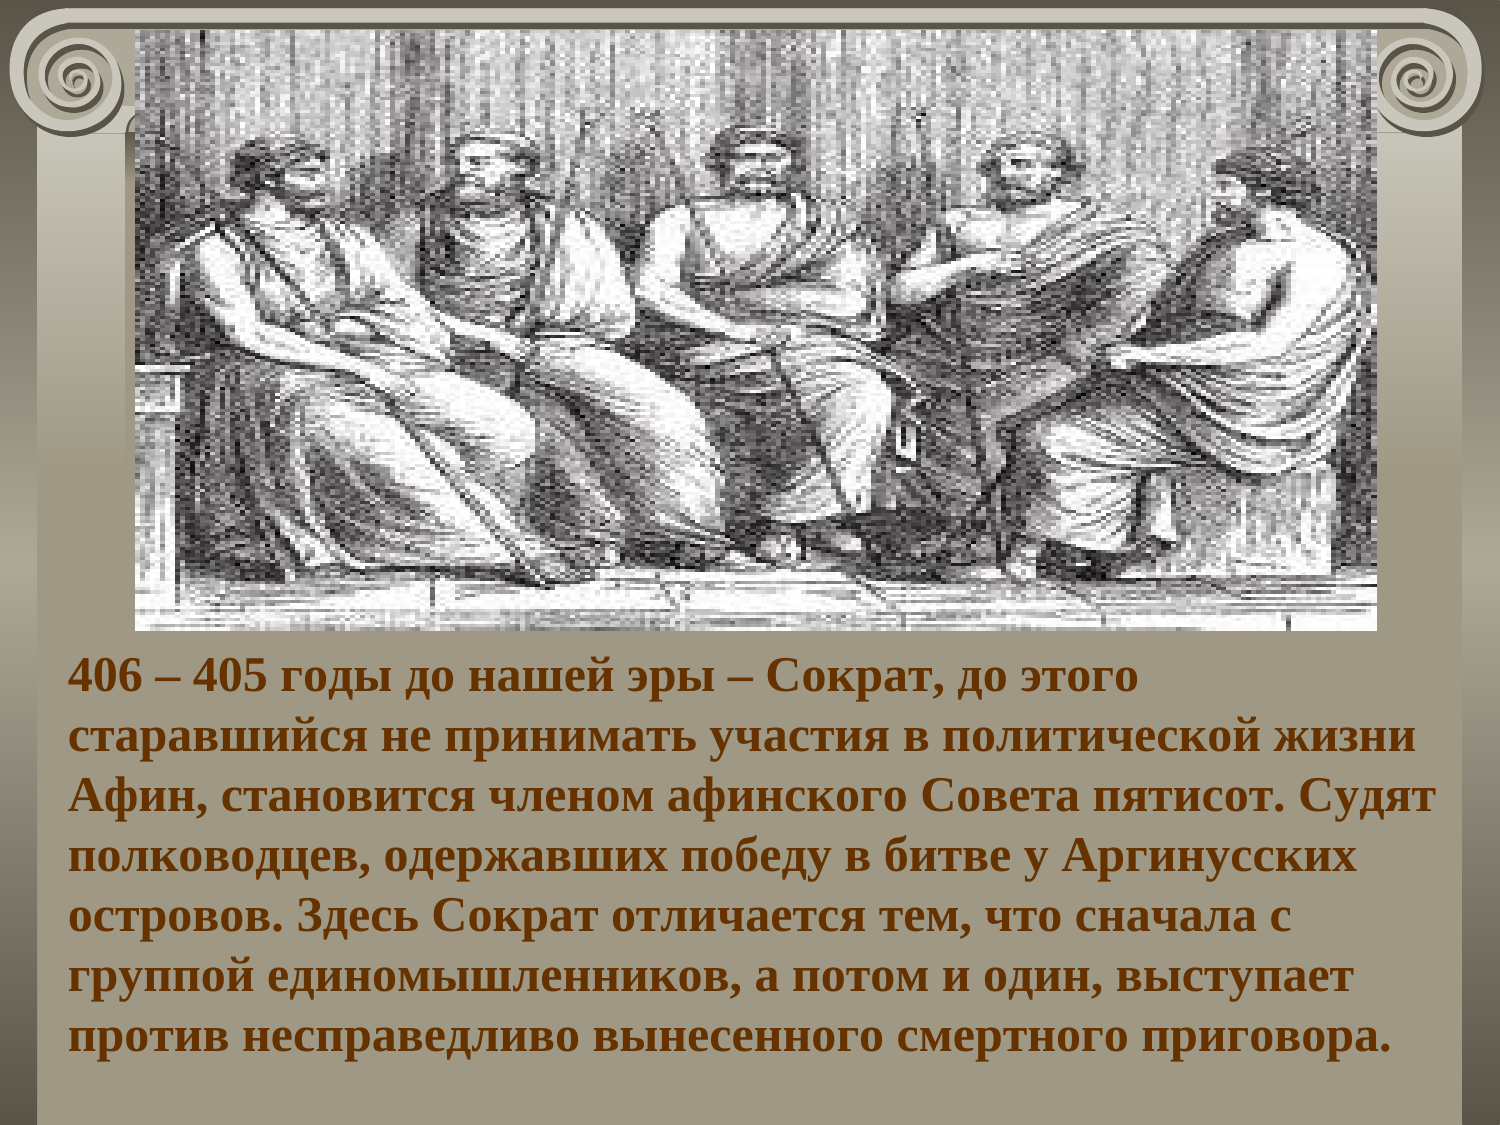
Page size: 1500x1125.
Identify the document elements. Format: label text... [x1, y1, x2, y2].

picture [135, 30, 1377, 632]
text_box 406 – 405 годы до нашей эры – Сократ, до этого старавшийся не принимать участия в политической жизни Афин, становится членом афинского Совета пятисот. Судят полководцев, одержавших победу в битве у Аргинусских островов. Здесь Сократ отличается тем, что сначала с группой единомышленников, а потом и один, выступает против несправедливо вынесенного смертного приговора. [53, 633, 1459, 1069]
